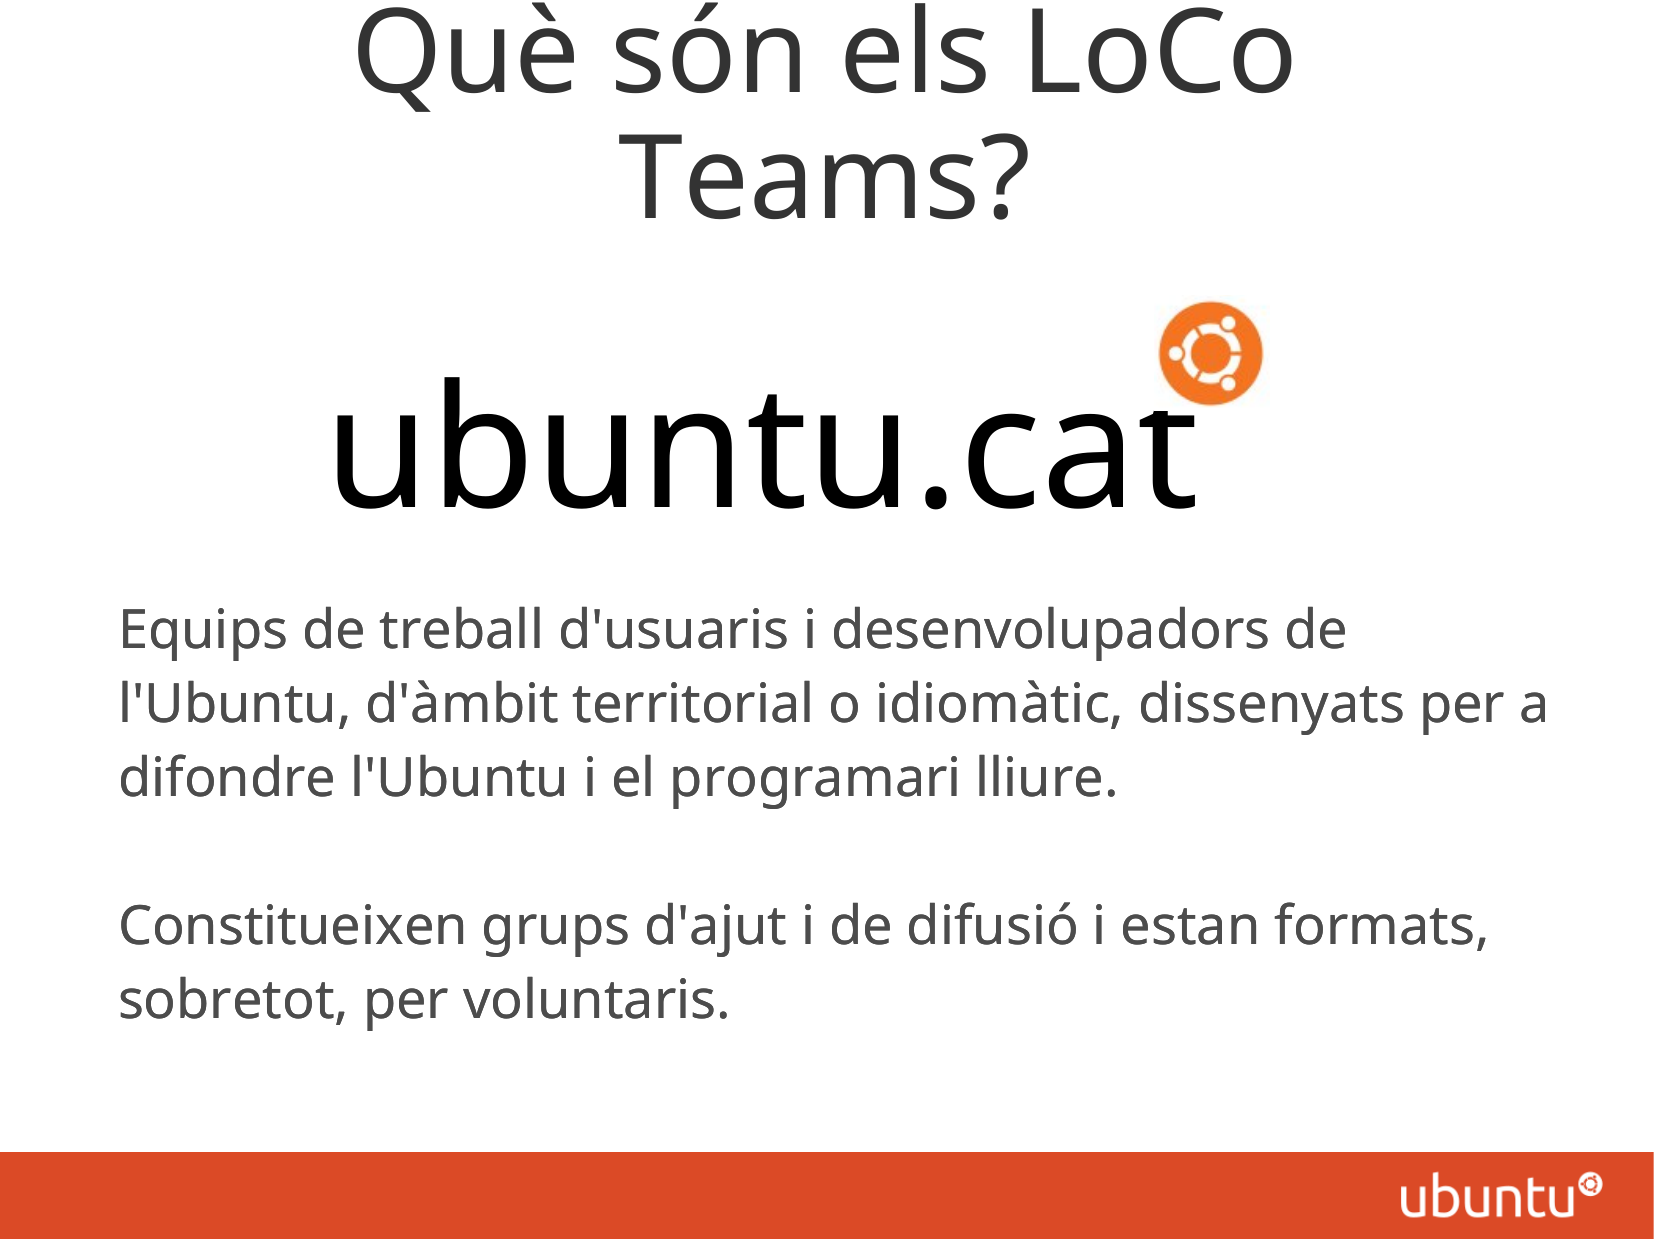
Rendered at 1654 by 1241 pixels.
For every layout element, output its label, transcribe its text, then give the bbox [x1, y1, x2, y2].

text_box Equips de treball d'usuaris i desenvolupadors de l'Ubuntu, d'àmbit territorial o idiomàtic, dissenyats per a difondre l'Ubuntu i el programari lliure. Constitueixen grups d'ajut i de difusió i estan formats, sobretot, per voluntaris. [118, 590, 1595, 1123]
picture [1154, 295, 1270, 411]
picture [0, 1152, 1654, 1239]
title Què són els LoCo Teams? [0, 29, 1506, 207]
text_box ubuntu.cat [324, 324, 1211, 542]
